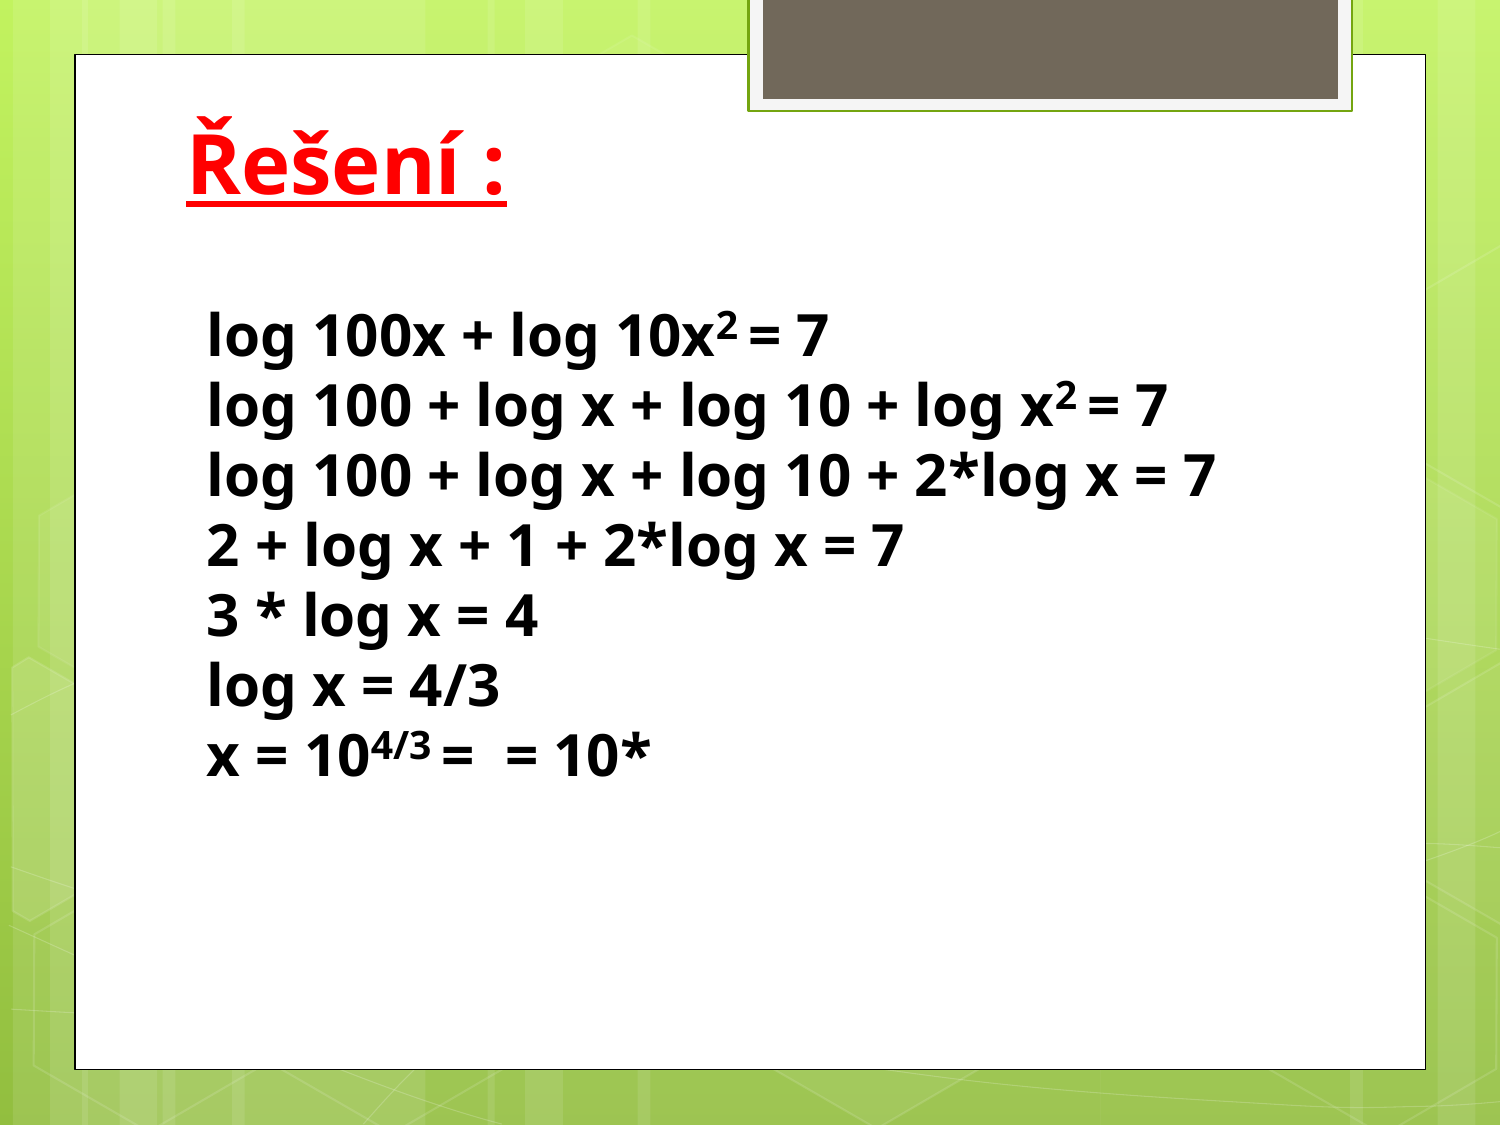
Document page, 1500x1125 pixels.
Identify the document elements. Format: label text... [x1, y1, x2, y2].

title Řešení : [171, 30, 1415, 219]
text_box log 100x + log 10x2 = 7 log 100 + log x + log 10 + log x2 = 7 log 100 + log x + log 10 + 2*log x = 7 2 + log x + 1 + 2*log x = 7 3 * log x = 4 log x = 4/3 x = 104/3 = = 10* [192, 291, 1279, 796]
